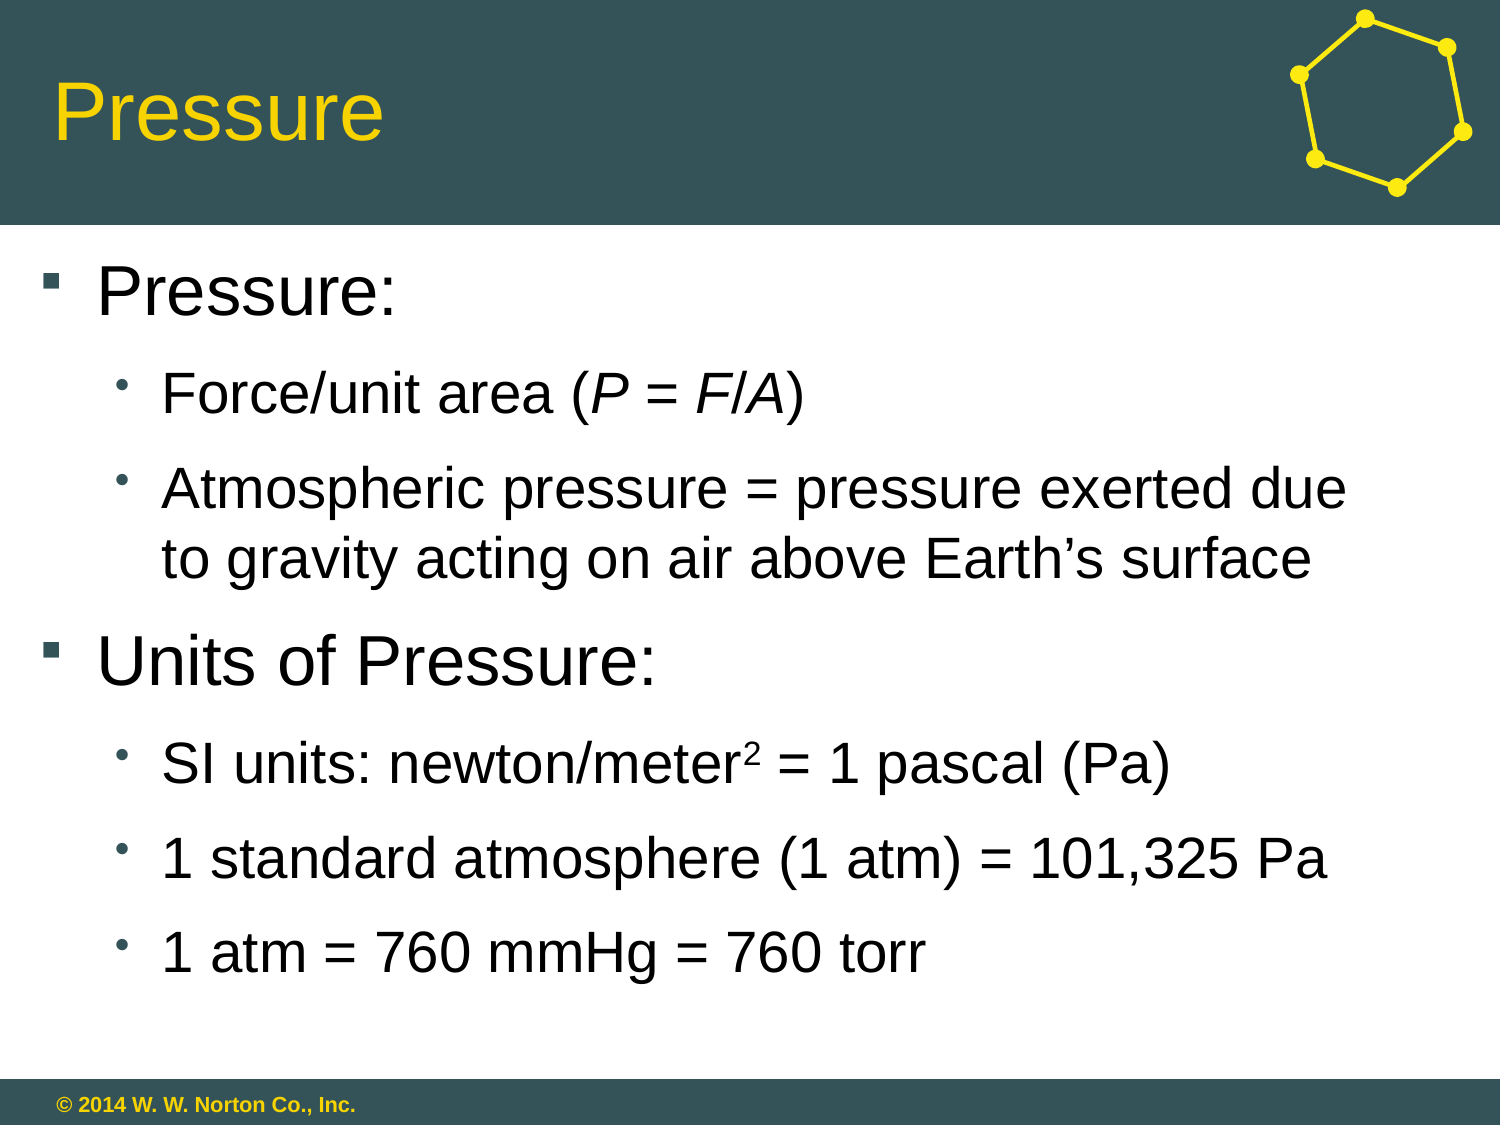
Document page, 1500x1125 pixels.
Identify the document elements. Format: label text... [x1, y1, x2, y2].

list Pressure: Force/unit area (P = F/A) Atmospheric pressure = pressure exerted due to gravity acting on air above Earth’s surface Units of Pressure: SI units: newton/meter2 = 1 pascal (Pa) 1 standard atmosphere (1 atm) = 101,325 Pa 1 atm = 760 mmHg = 760 torr [24, 237, 1425, 1038]
title Pressure [37, 19, 1118, 195]
